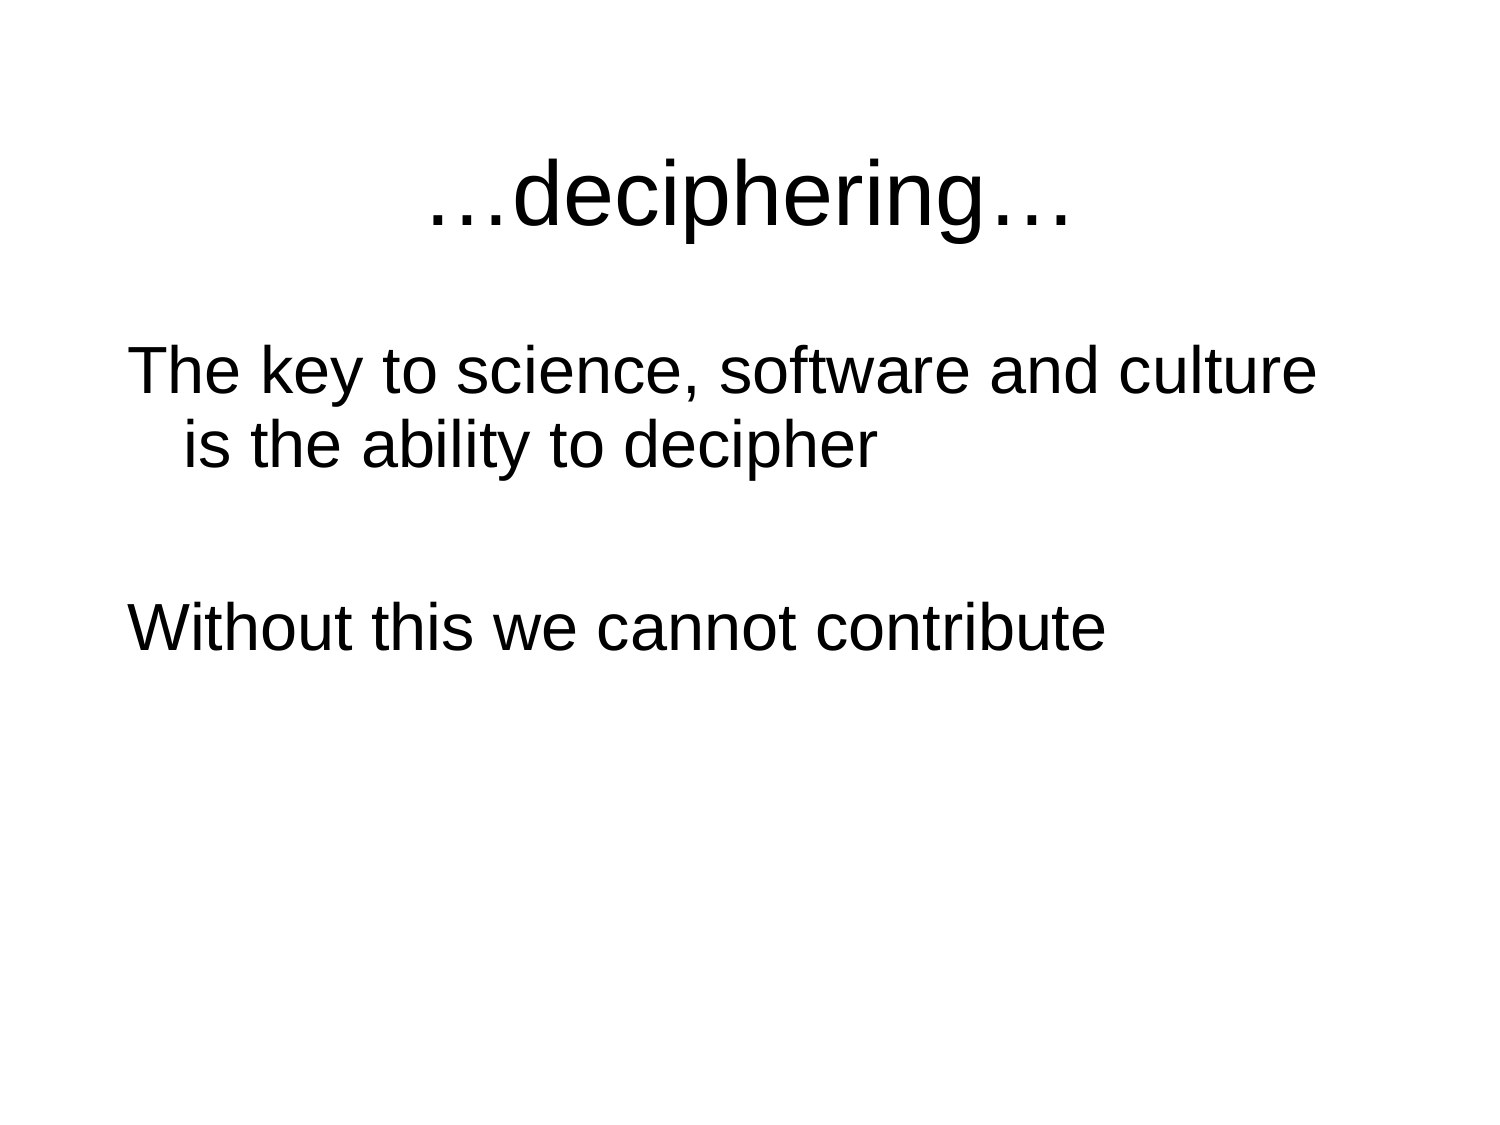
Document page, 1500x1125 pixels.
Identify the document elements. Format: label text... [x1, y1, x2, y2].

list The key to science, software and culture is the ability to decipher Without this we cannot contribute [112, 324, 1388, 1001]
title …deciphering… [112, 99, 1388, 288]
